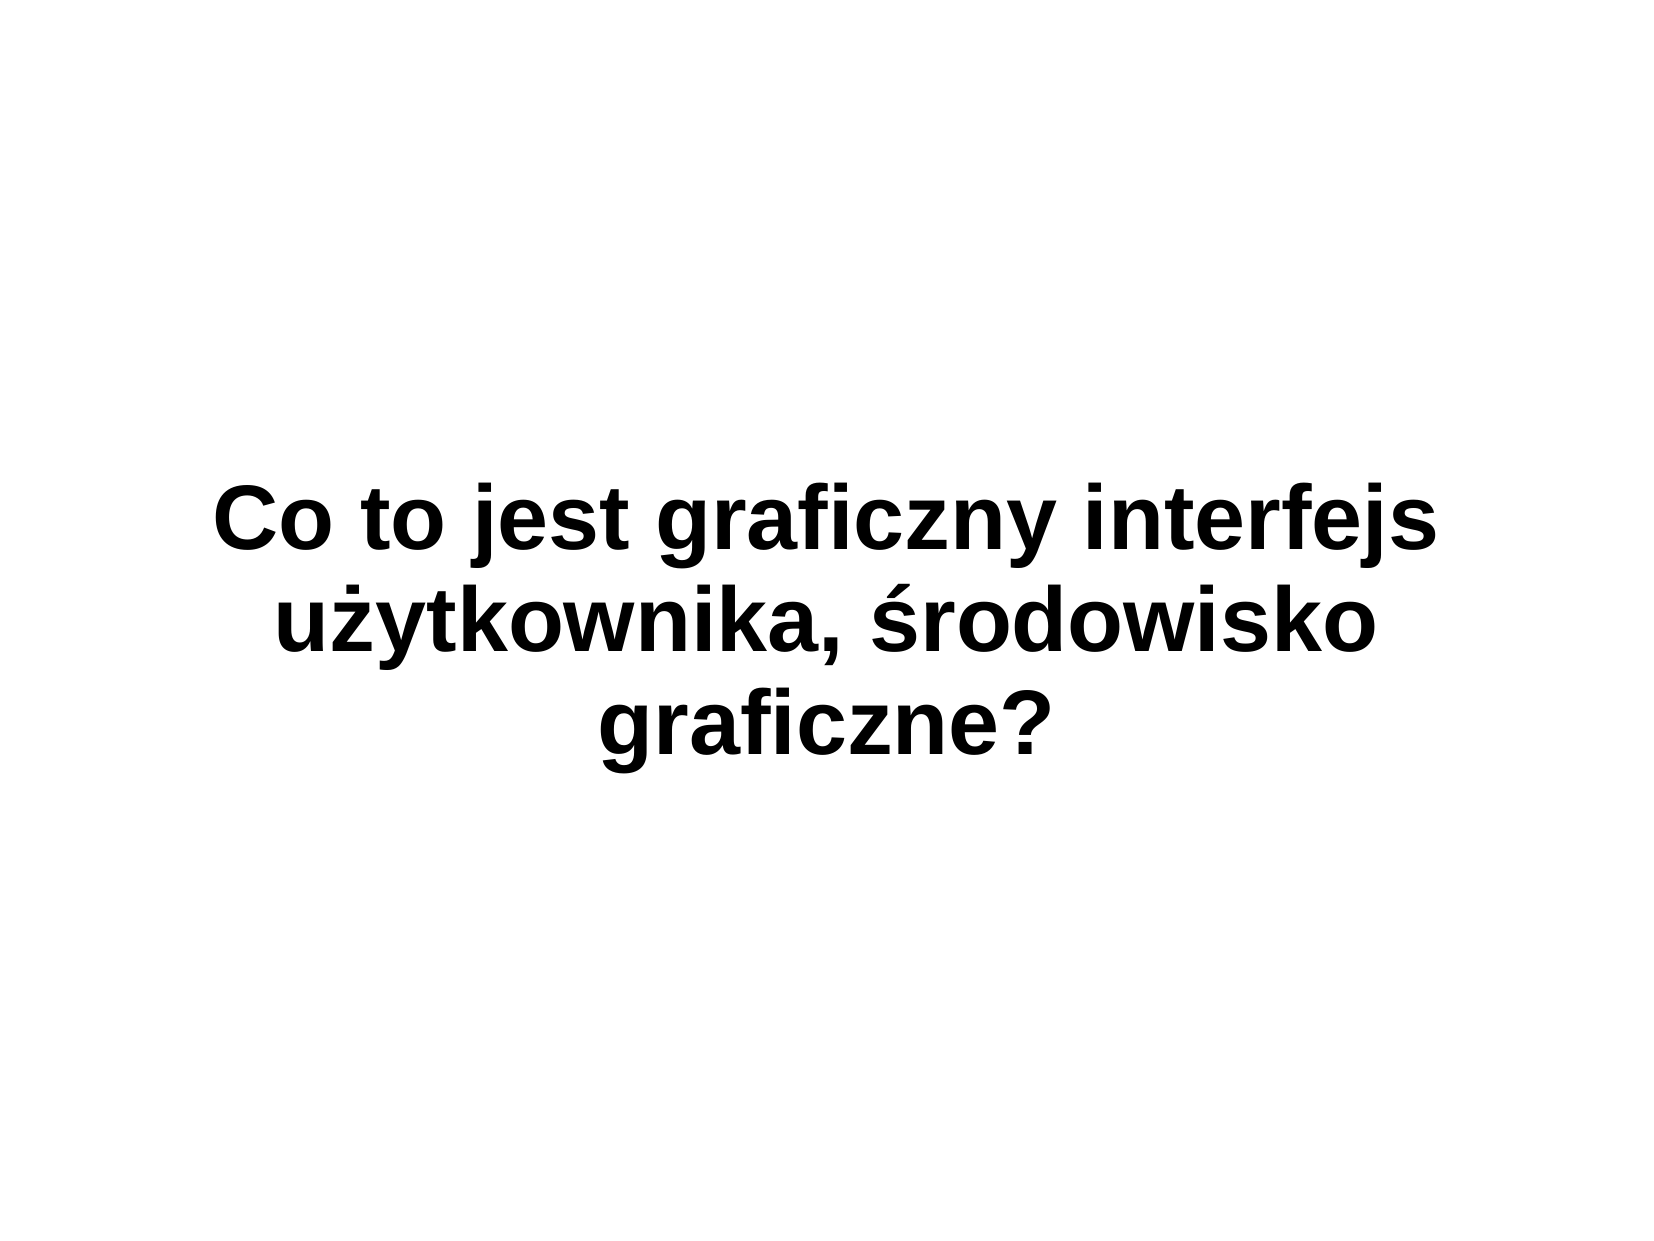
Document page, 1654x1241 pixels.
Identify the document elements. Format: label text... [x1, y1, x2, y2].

title Co to jest graficzny interfejs użytkownika, środowisko graficzne? [82, 466, 1571, 774]
